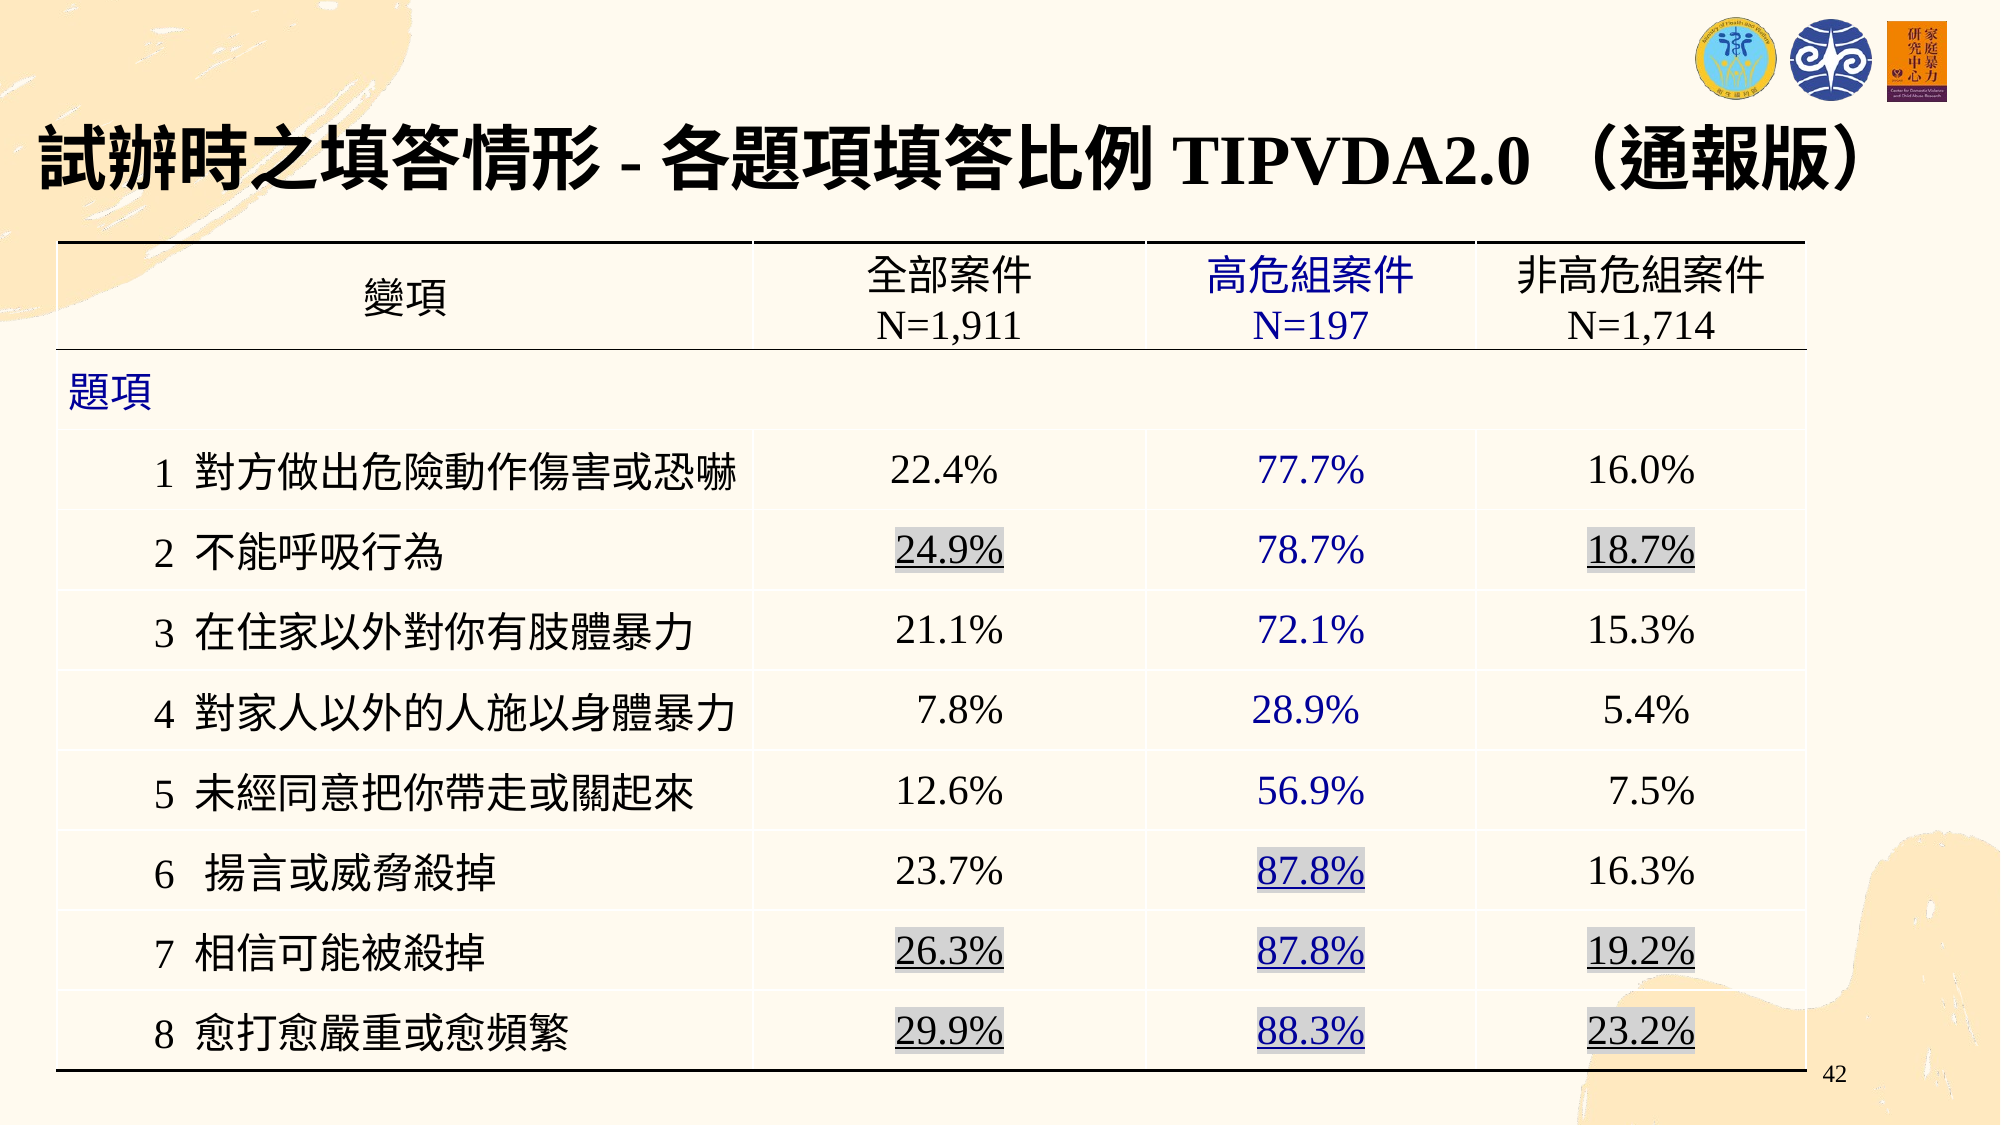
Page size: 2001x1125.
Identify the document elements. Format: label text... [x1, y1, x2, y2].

table_cell 29.9% [754, 991, 1145, 1069]
table_cell 3 在住家以外對你有肢體暴力 [58, 591, 752, 669]
table_cell 77.7% [1147, 430, 1475, 509]
table_cell 78.7% [1147, 510, 1475, 589]
table_header 非高危組案件 N=1,714 [1477, 244, 1805, 349]
title 試辦時之填答情形-各題項填答比例TIPVDA2.0（通報版） [21, 52, 2000, 271]
table_header 高危組案件 N=197 [1147, 244, 1475, 349]
table_cell 22.4% [754, 430, 1145, 509]
table_header 全部案件 N=1,911 [754, 244, 1145, 349]
table_cell 15.3% [1477, 591, 1805, 669]
table_cell 23.2% [1477, 991, 1805, 1069]
table_cell 28.9% [1147, 671, 1475, 749]
table_cell 16.0% [1477, 430, 1805, 509]
table_cell 7.8% [754, 671, 1145, 749]
table_cell 72.1% [1147, 591, 1475, 669]
table_cell 56.9% [1147, 751, 1475, 829]
table_cell 16.3% [1477, 831, 1805, 909]
picture [0, 0, 441, 347]
table_cell 5.4% [1477, 671, 1805, 749]
table_cell 1 對方做出危險動作傷害或恐嚇 [58, 430, 752, 509]
table_cell 24.9% [754, 510, 1145, 589]
table_header 變項 [58, 244, 752, 349]
table_cell 18.7% [1477, 510, 1805, 589]
picture [1695, 17, 1947, 52]
table_cell 26.3% [754, 911, 1145, 989]
table_cell 23.7% [754, 831, 1145, 909]
table_cell 12.6% [754, 751, 1145, 829]
table_cell 87.8% [1147, 911, 1475, 989]
table_cell 87.8% [1147, 831, 1475, 909]
table_cell 2 不能呼吸行為 [58, 510, 752, 589]
table_cell 88.3% [1147, 991, 1475, 1069]
table_cell 21.1% [754, 591, 1145, 669]
table_cell 8 愈打愈嚴重或愈頻繁 [58, 991, 752, 1069]
table_cell 6 揚言或威脅殺掉 [58, 831, 752, 909]
picture [1506, 809, 2001, 1125]
table_cell 7 相信可能被殺掉 [58, 911, 752, 989]
table_cell 5 未經同意把你帶走或關起來 [58, 751, 752, 829]
table_cell 4 對家人以外的人施以身體暴力 [58, 671, 752, 749]
table_cell 19.2% [1477, 911, 1805, 989]
table_cell 7.5% [1477, 751, 1805, 829]
table_cell 題項 [58, 350, 1805, 429]
